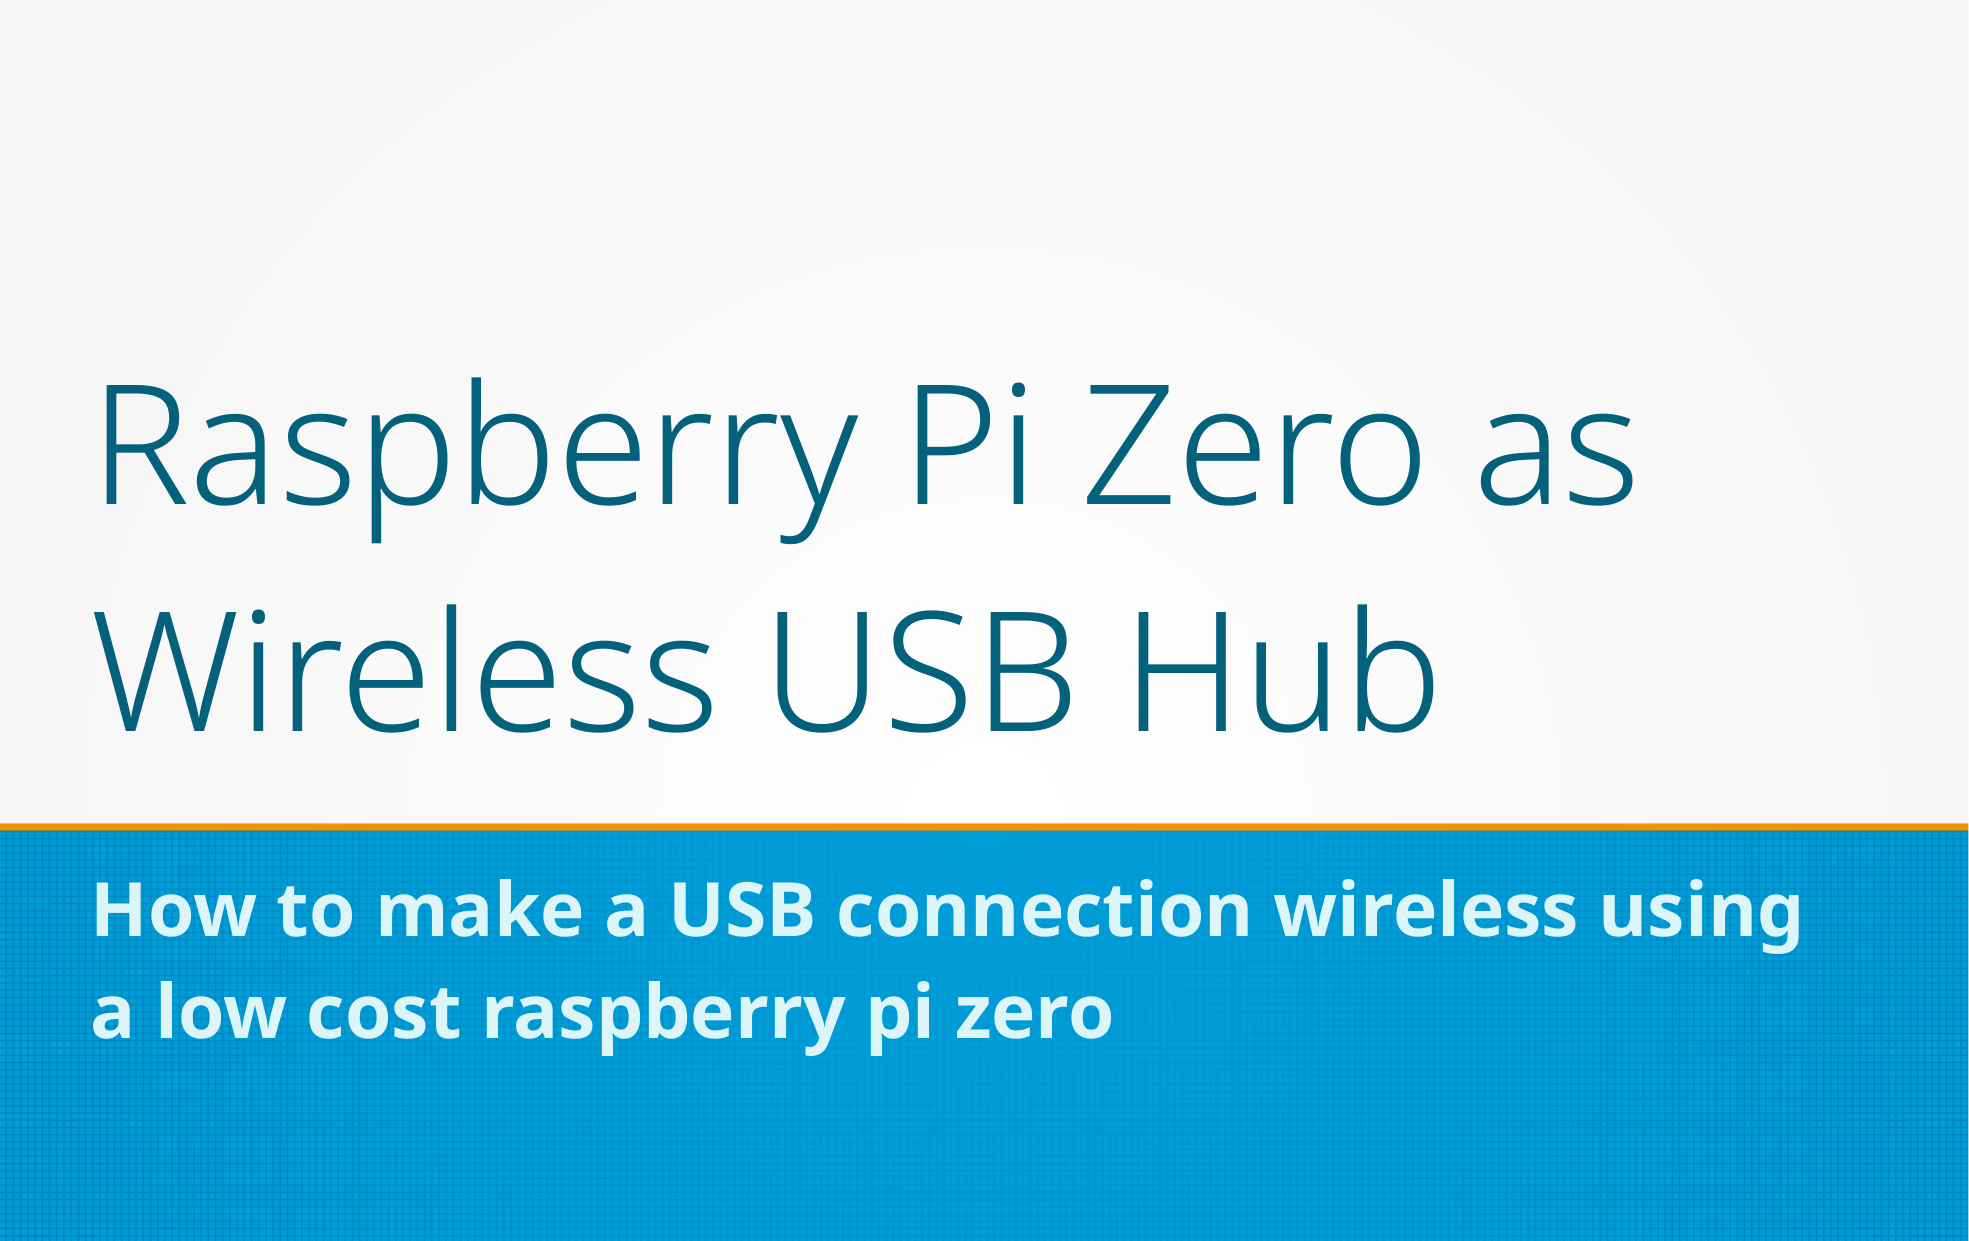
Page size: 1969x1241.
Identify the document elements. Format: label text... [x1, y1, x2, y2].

subtitle How to make a USB connection wireless using a low cost raspberry pi zero [90, 855, 1861, 1111]
picture [0, 0, 1969, 830]
title Raspberry Pi Zero as Wireless USB Hub [90, 49, 1862, 781]
